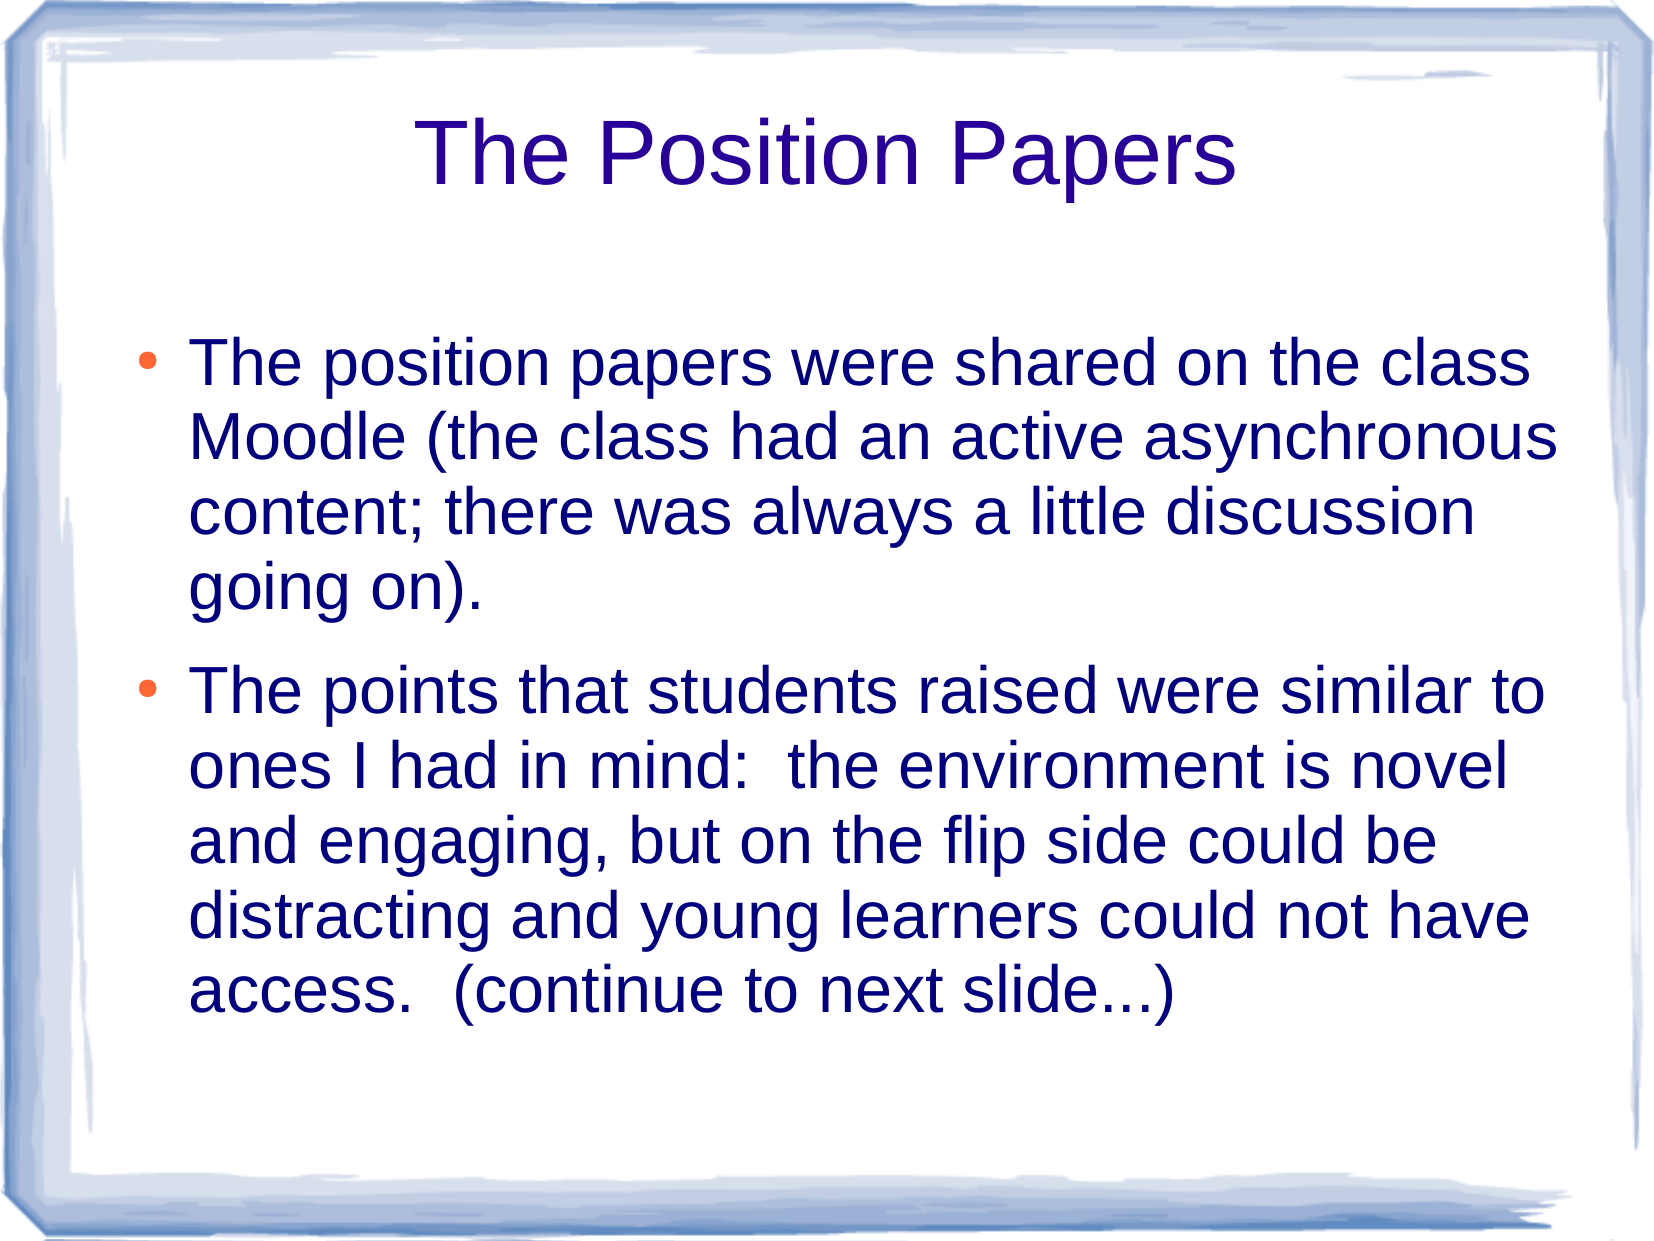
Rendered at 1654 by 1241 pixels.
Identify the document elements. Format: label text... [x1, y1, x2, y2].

title The Position Papers [82, 56, 1571, 250]
list The position papers were shared on the class Moodle (the class had an active asynchronous content; there was always a little discussion going on). The points that students raised were similar to ones I had in mind: the environment is novel and engaging, but on the flip side could be distracting and young learners could not have access. (continue to next slide...) [118, 324, 1571, 1028]
picture [0, 0, 1654, 1241]
